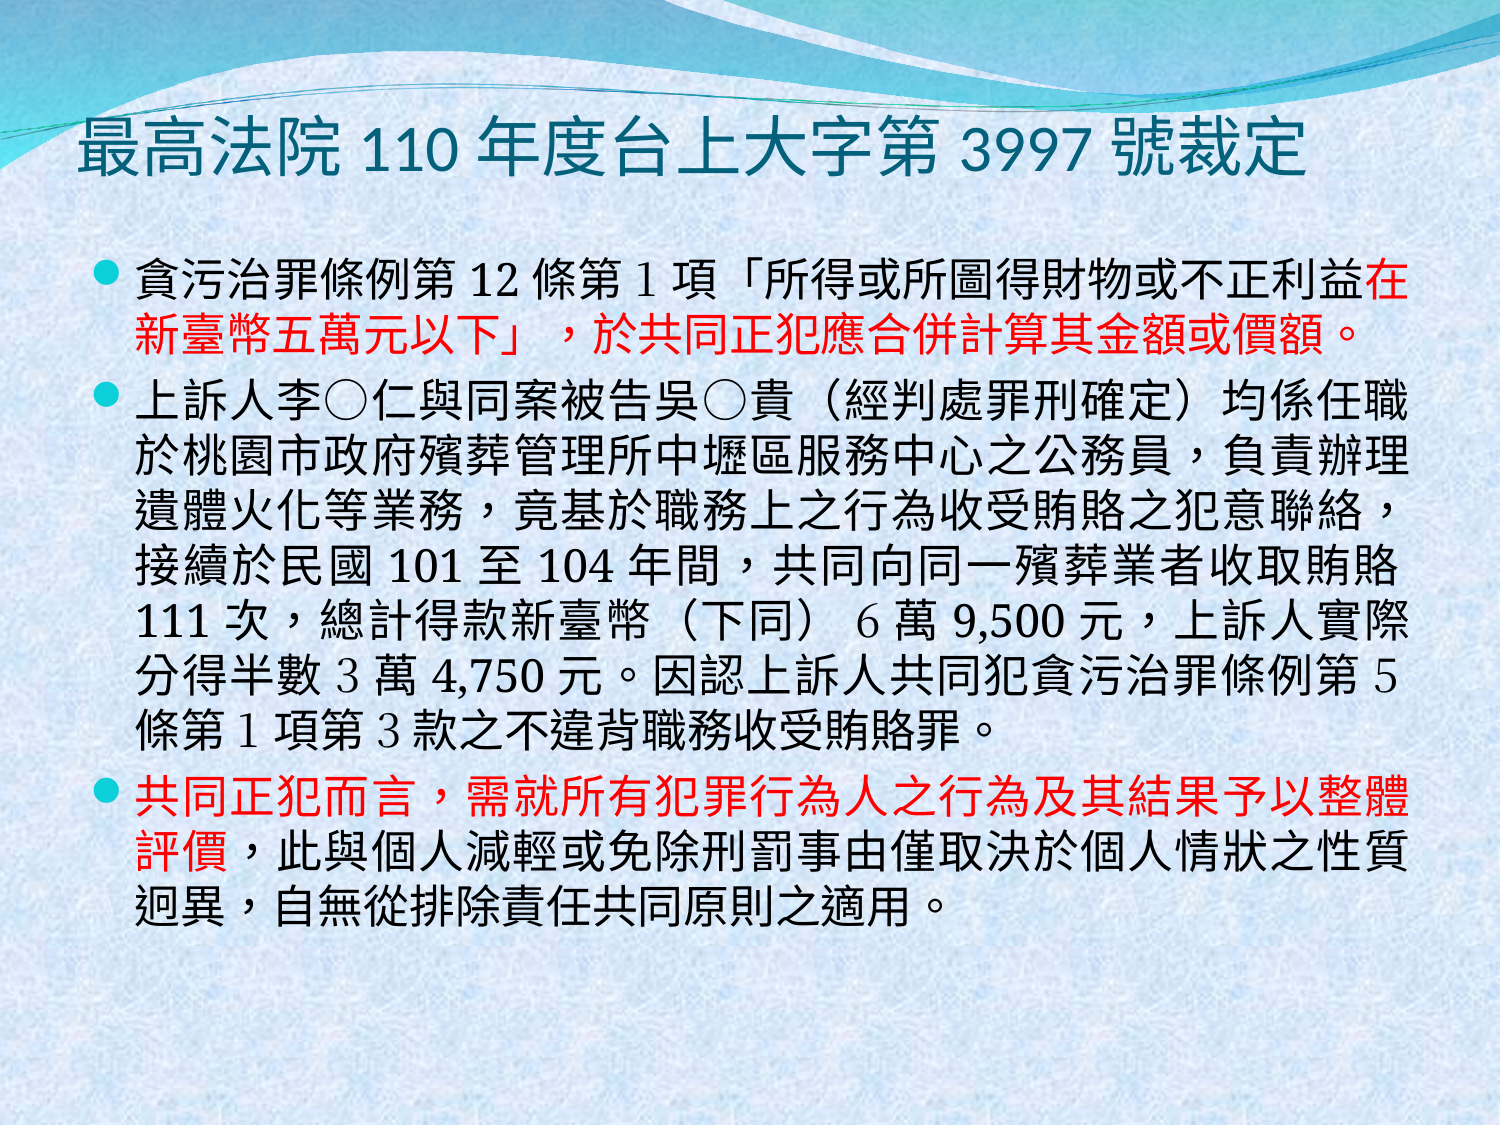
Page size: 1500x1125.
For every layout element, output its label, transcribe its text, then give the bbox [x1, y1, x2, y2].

list 貪污治罪條例第12條第1項「所得或所圖得財物或不正利益在新臺幣五萬元以下」，於共同正犯應合併計算其金額或價額。 上訴人李○仁與同案被告吳○貴（經判處罪刑確定）均係任職於桃園市政府殯葬管理所中壢區服務中心之公務員，負責辦理遺體火化等業務，竟基於職務上之行為收受賄賂之犯意聯絡，接續於民國101至104年間，共同向同一殯葬業者收取賄賂111次，總計得款新臺幣（下同）6萬9,500元，上訴人實際分得半數3萬4,750元。因認上訴人共同犯貪污治罪條例第5條第1項第3款之不違背職務收受賄賂罪。 共同正犯而言，需就所有犯罪行為人之行為及其結果予以整體評價，此與個人減輕或免除刑罰事由僅取決於個人情狀之性質迥異，自無從排除責任共同原則之適用。 [75, 243, 1426, 1038]
title 最高法院110年度台上大字第3997號裁定 [75, 115, 1426, 185]
picture [0, 0, 1500, 1125]
